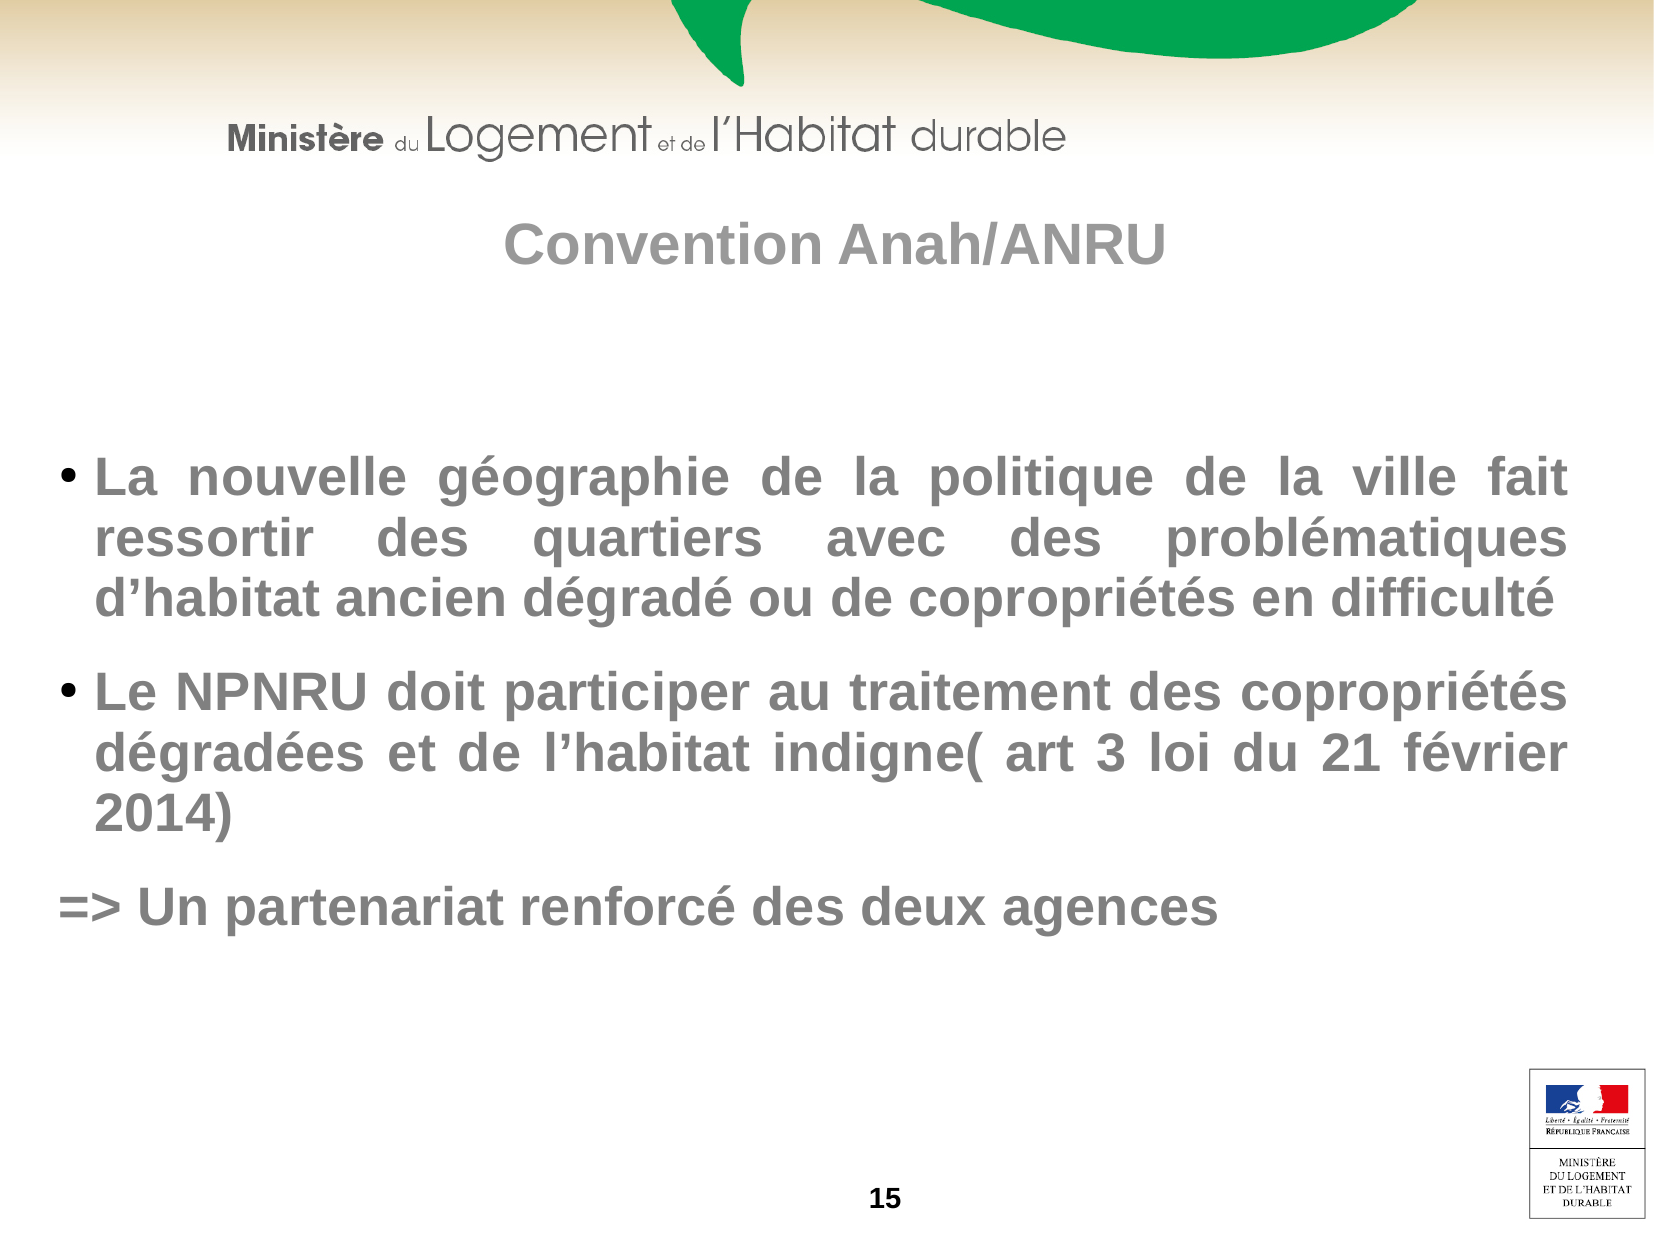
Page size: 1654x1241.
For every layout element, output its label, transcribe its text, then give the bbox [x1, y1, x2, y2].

picture [0, 0, 1654, 1241]
list La nouvelle géographie de la politique de la ville fait ressortir des quartiers avec des problématiques d’habitat ancien dégradé ou de copropriétés en difficulté Le NPNRU doit participer au traitement des copropriétés dégradées et de l’habitat indigne( art 3 loi du 21 février 2014) => Un partenariat renforcé des deux agences [59, 348, 1571, 1220]
title Convention Anah/ANRU [91, 141, 1580, 349]
